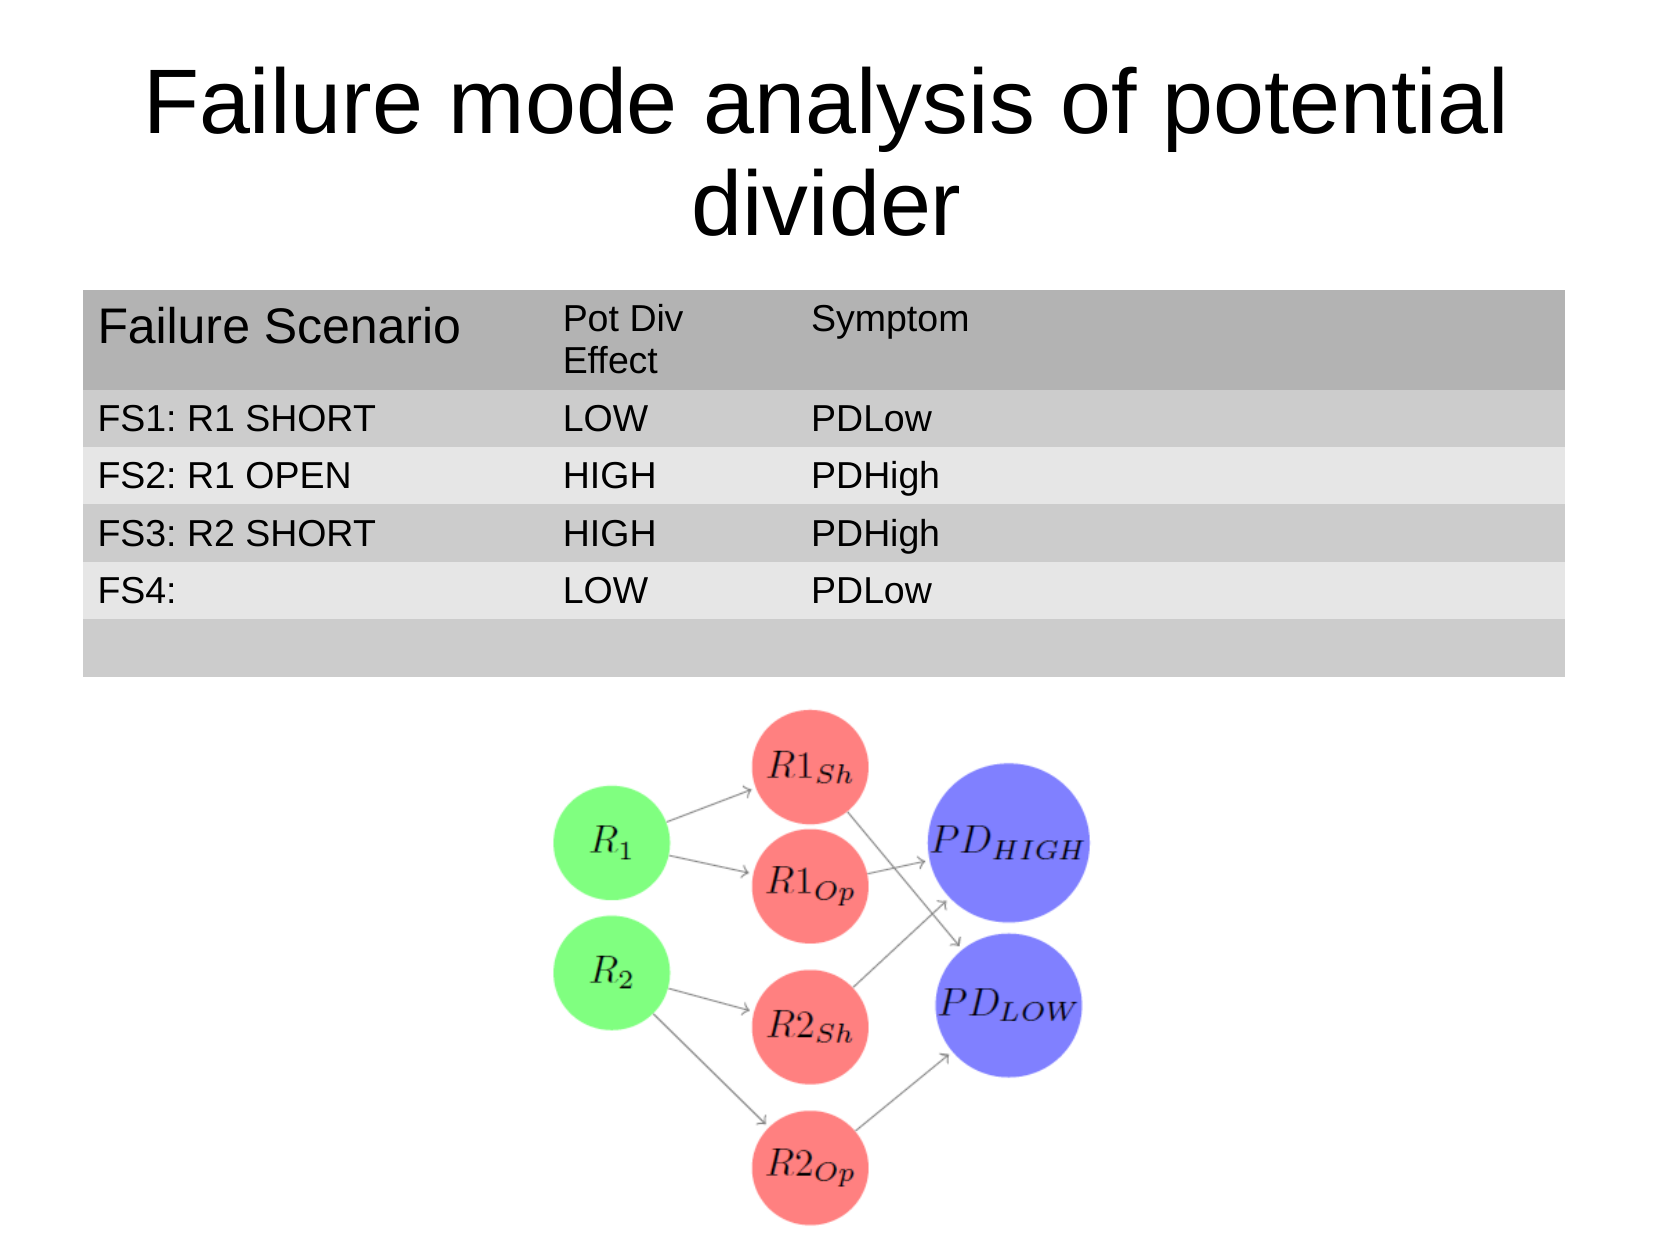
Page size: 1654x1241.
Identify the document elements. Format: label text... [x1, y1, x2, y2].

table_header Pot Div Effect [548, 290, 740, 390]
table_cell PDLow [797, 390, 1565, 447]
table_cell FS2: R1 OPEN [83, 447, 481, 504]
table_cell HIGH [548, 447, 740, 504]
table_cell [83, 619, 481, 677]
table_header [740, 290, 797, 390]
table_cell [481, 390, 548, 447]
picture [497, 679, 1152, 1241]
table_cell FS4: [83, 562, 481, 619]
table_cell [740, 562, 797, 619]
table_header Symptom [797, 290, 1565, 390]
table_header [481, 290, 548, 390]
table_header Failure Scenario [83, 290, 481, 390]
table_cell [740, 390, 797, 447]
title Failure mode analysis of potential divider [82, 49, 1571, 257]
table_cell [797, 619, 1565, 677]
table_cell [740, 619, 797, 677]
table_cell FS1: R1 SHORT [83, 390, 481, 447]
table_cell [481, 562, 548, 619]
table_cell [481, 619, 548, 677]
table_cell PDLow [797, 562, 1565, 619]
table_cell [740, 504, 797, 562]
table_cell [481, 447, 548, 504]
table_cell LOW [548, 390, 740, 447]
table_cell [481, 504, 548, 562]
table_cell HIGH [548, 504, 740, 562]
table_cell LOW [548, 562, 740, 619]
table_cell [548, 619, 740, 677]
table_cell [740, 447, 797, 504]
table_cell FS3: R2 SHORT [83, 504, 481, 562]
table_cell PDHigh [797, 504, 1565, 562]
table_cell PDHigh [797, 447, 1565, 504]
